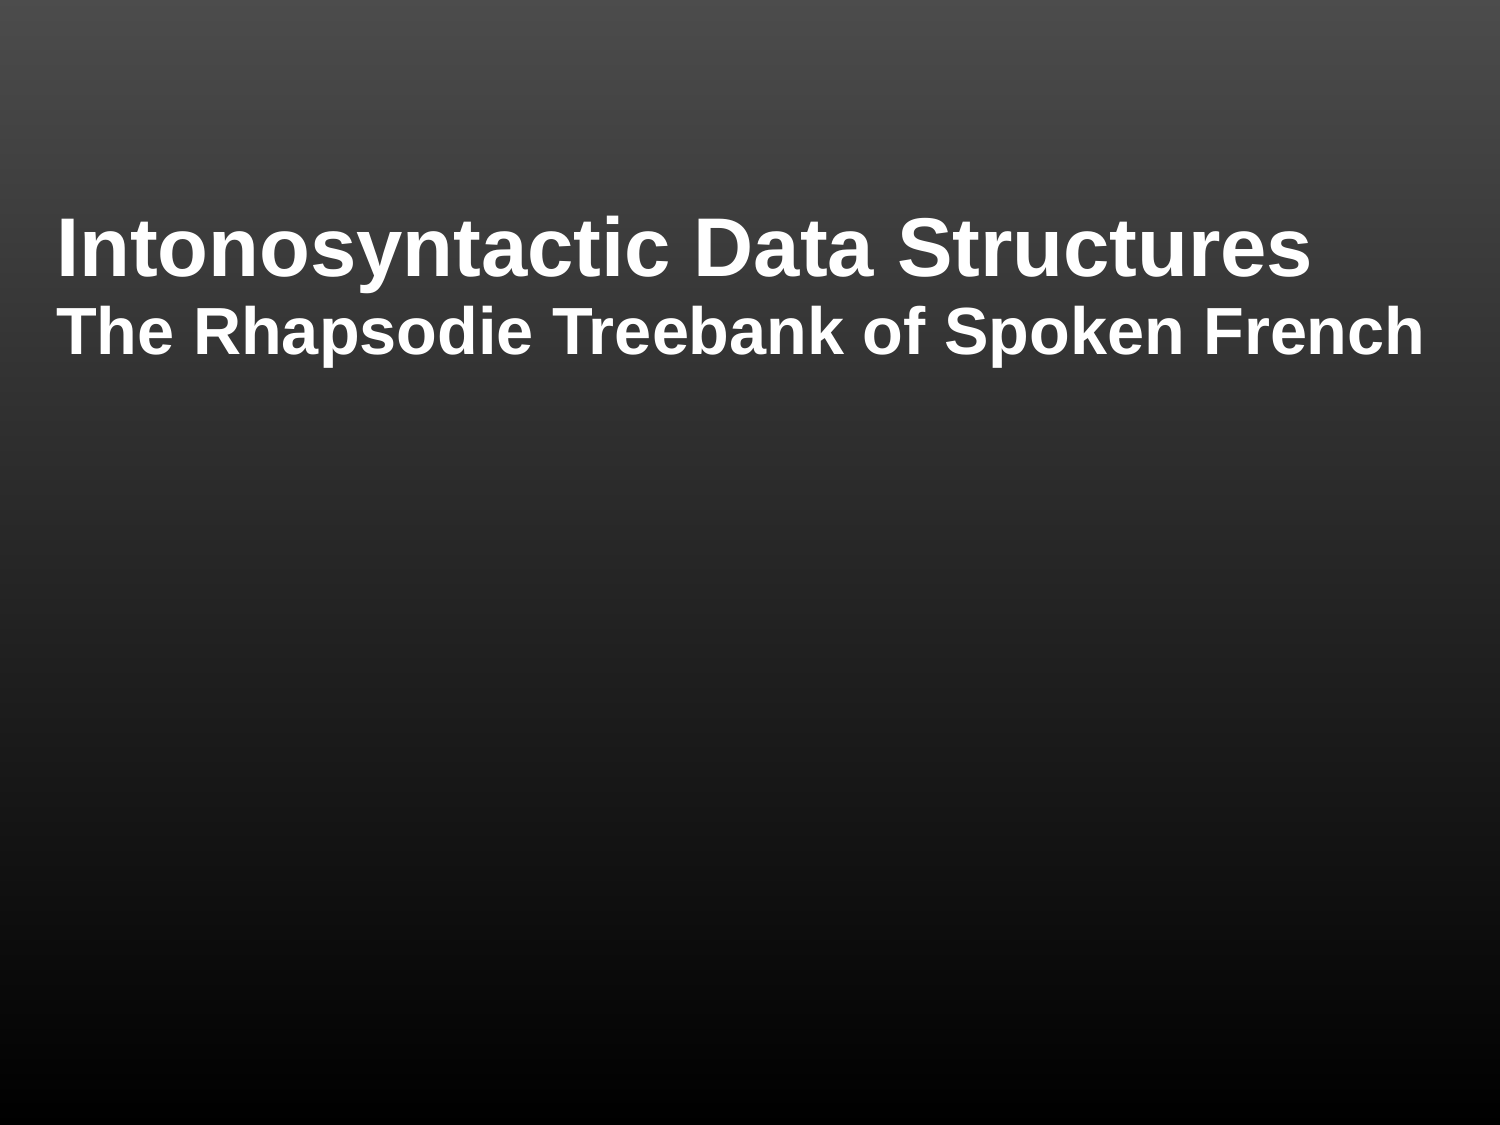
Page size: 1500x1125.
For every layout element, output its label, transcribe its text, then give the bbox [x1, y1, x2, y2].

title Intonosyntactic Data Structures The Rhapsodie Treebank of Spoken French [41, 164, 1456, 407]
